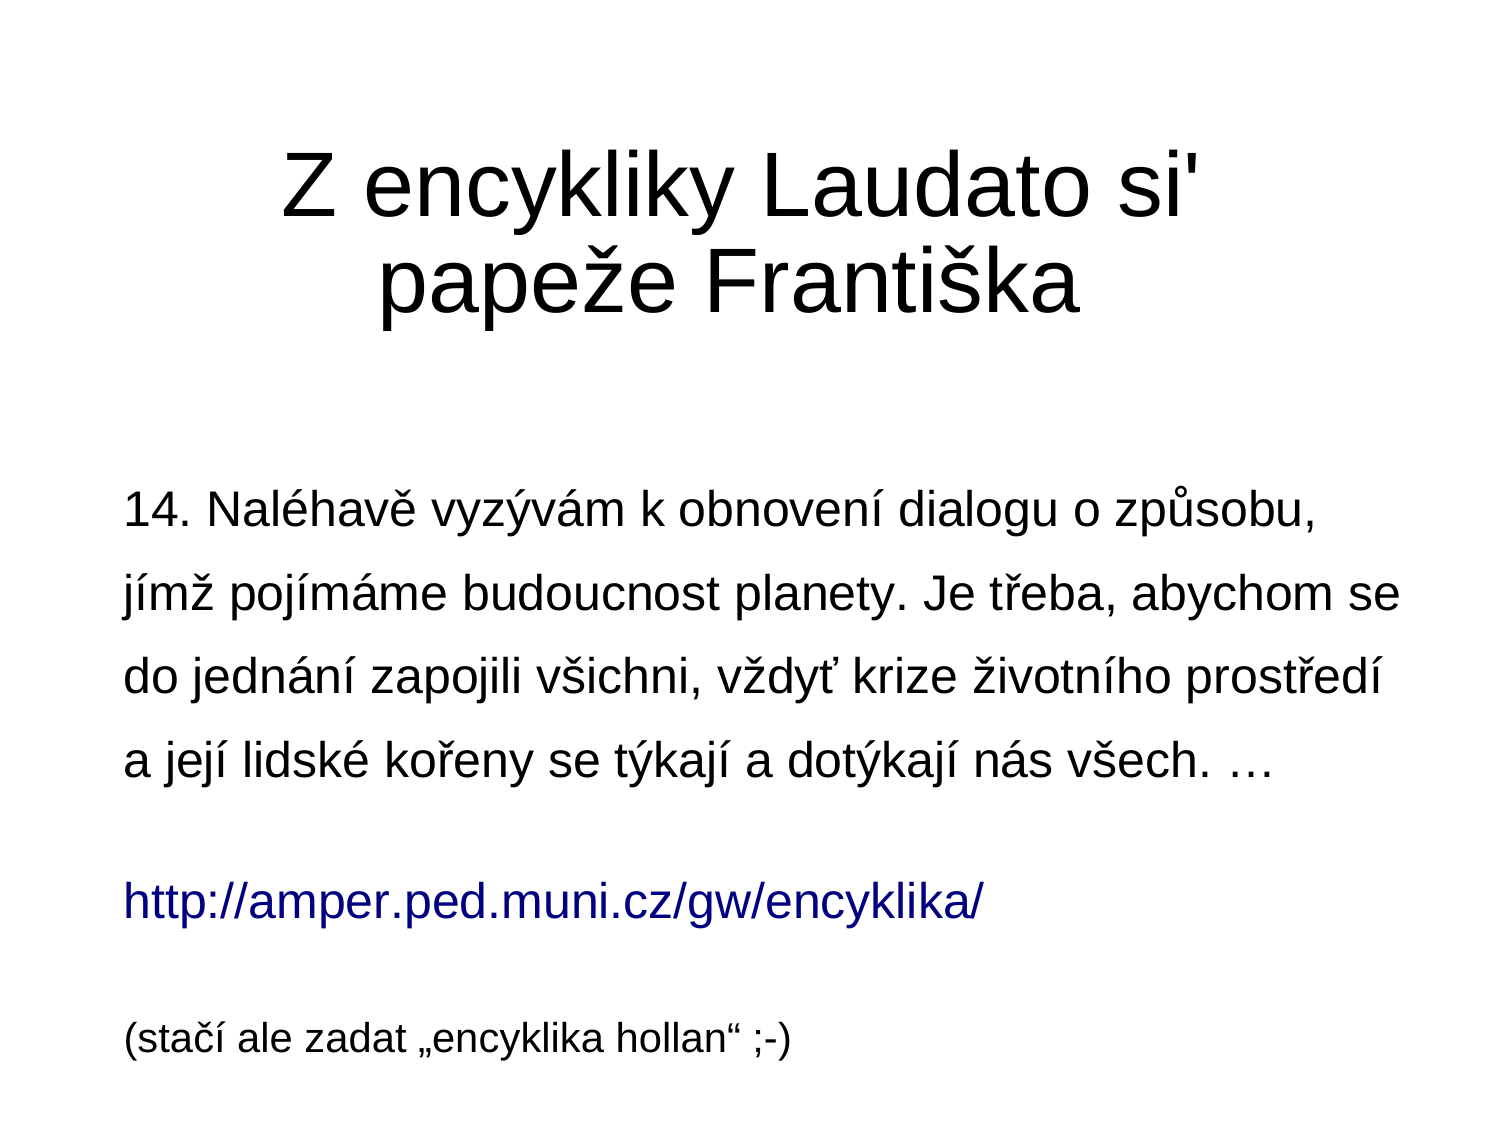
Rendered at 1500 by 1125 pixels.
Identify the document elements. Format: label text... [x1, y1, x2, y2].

title Z encykliky Laudato si' papeže Františka [67, 118, 1418, 354]
list 14. Naléhavě vyzývám k obnovení dialogu o způsobu, jímž pojímáme budoucnost planety. Je třeba, abychom se do jednání zapojili všichni, vždyť krize životního prostředí a její lidské kořeny se týkají a dotýkají nás všech. … http://amper.ped.muni.cz/gw/encyklika/ (stačí ale zadat „encyklika hollan“ ;-) [67, 381, 1418, 1070]
